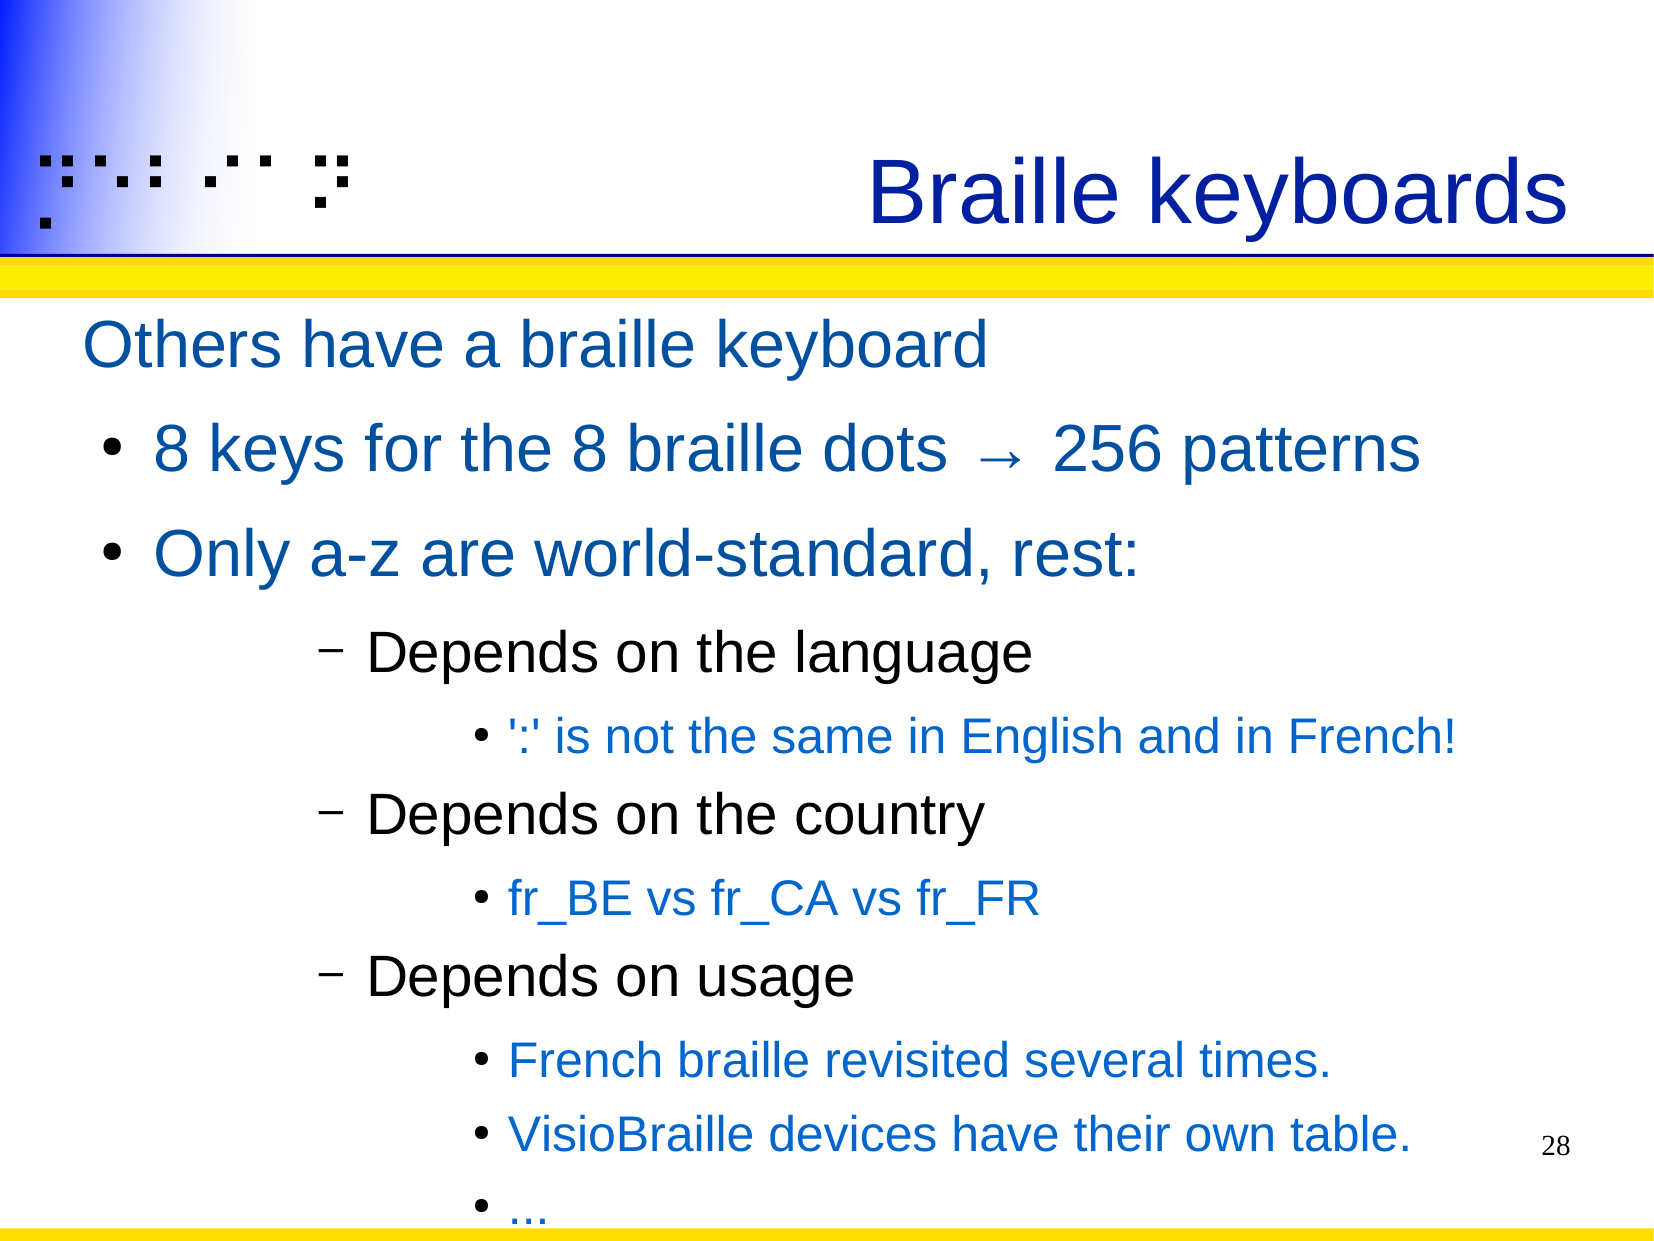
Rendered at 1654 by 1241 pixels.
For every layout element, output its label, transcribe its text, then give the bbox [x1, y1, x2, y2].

list Others have a braille keyboard 8 keys for the 8 braille dots → 256 patterns Only a-z are world-standard, rest: Depends on the language ':' is not the same in English and in French! Depends on the country fr_BE vs fr_CA vs fr_FR Depends on usage French braille revisited several times. VisioBraille devices have their own table. ... [82, 307, 1571, 1236]
title Braille keyboards [372, 126, 1571, 257]
